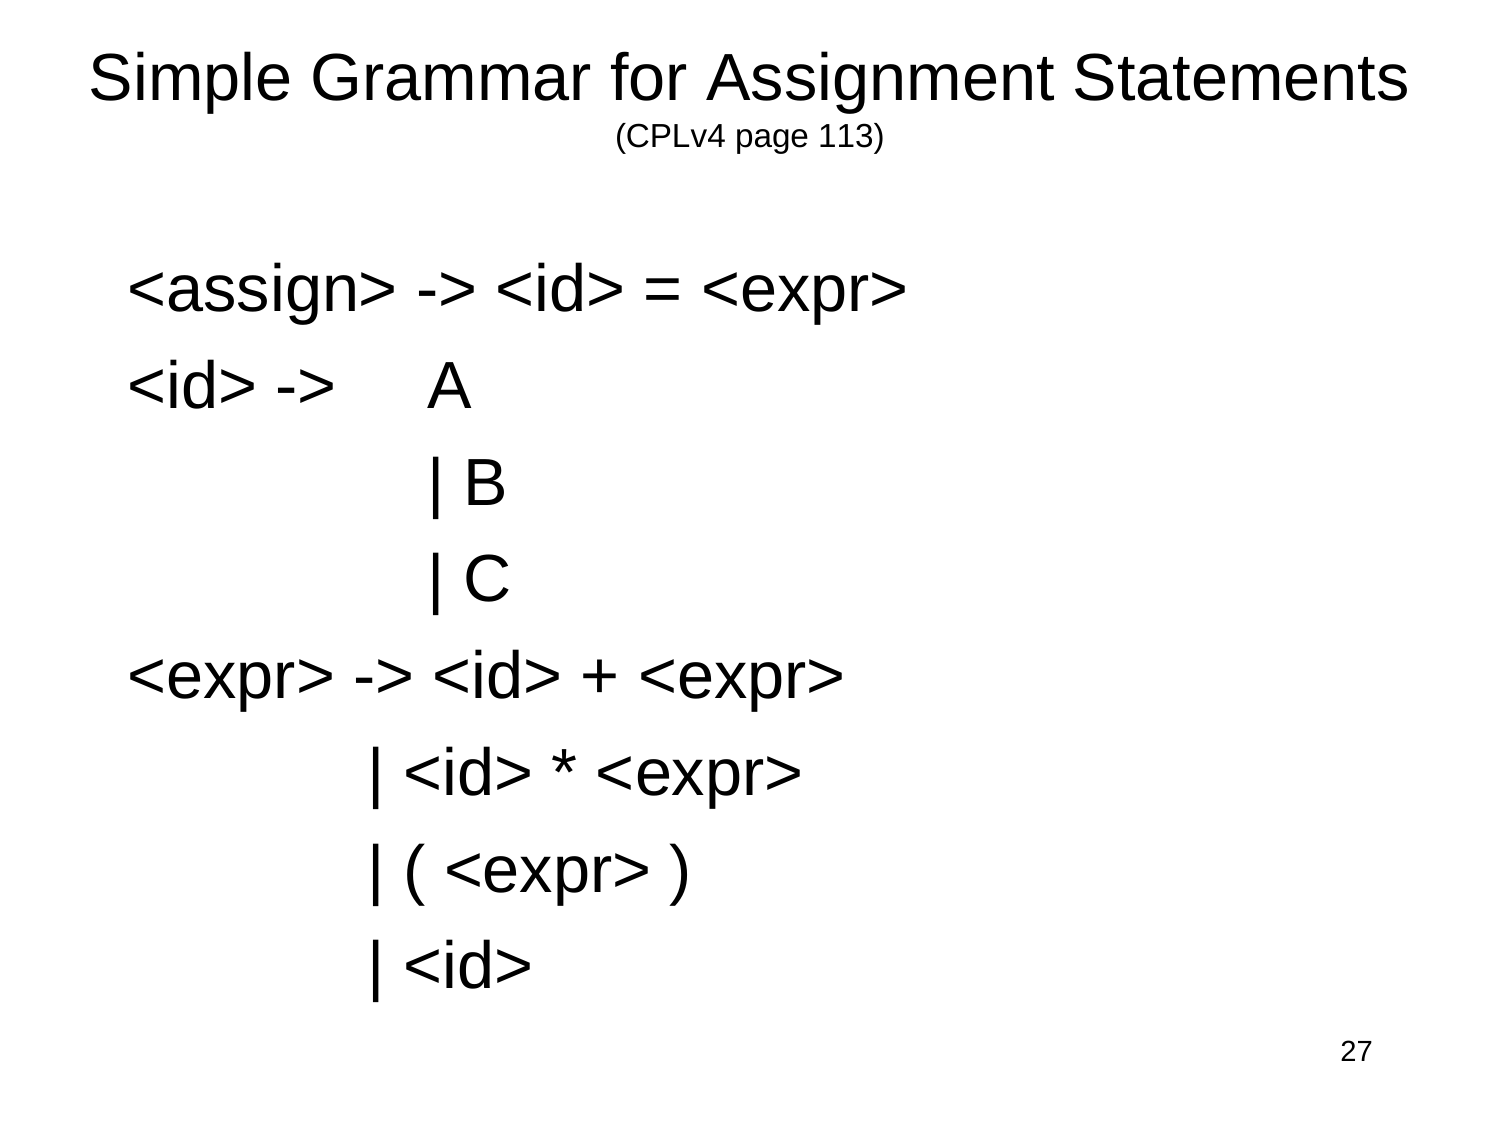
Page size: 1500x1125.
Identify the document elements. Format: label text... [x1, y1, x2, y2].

text_box <number> [1074, 1025, 1388, 1101]
list <assign> -> <id> = <expr> <id> -> A | B | C <expr> -> <id> + <expr> | <id> * <expr> | ( <expr> ) | <id> [112, 237, 1388, 1106]
title Simple Grammar for Assignment Statements (CPLv4 page 113) [0, 0, 1500, 188]
